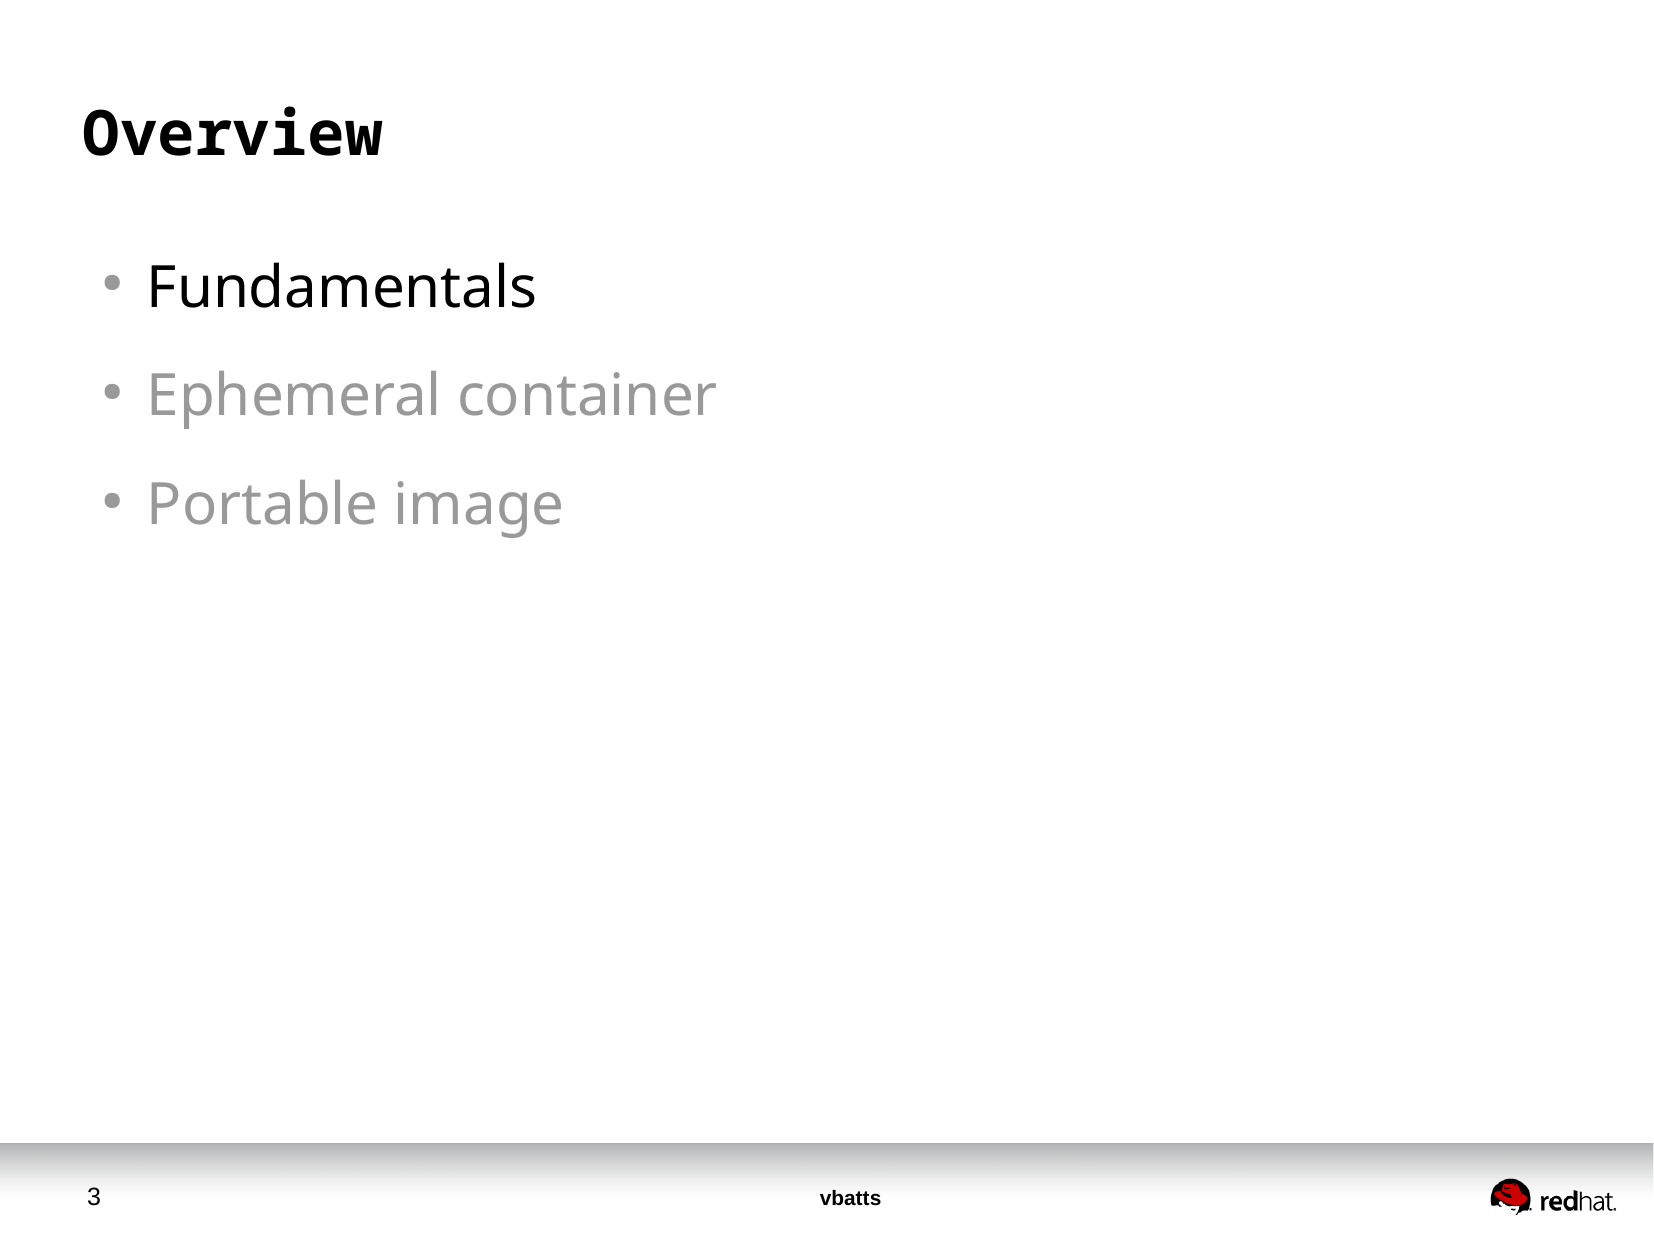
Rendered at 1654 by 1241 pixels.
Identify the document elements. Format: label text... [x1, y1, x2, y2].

title Overview [82, 37, 1571, 226]
picture [0, 1143, 1654, 1241]
list Fundamentals Ephemeral container Portable image [86, 244, 1576, 950]
